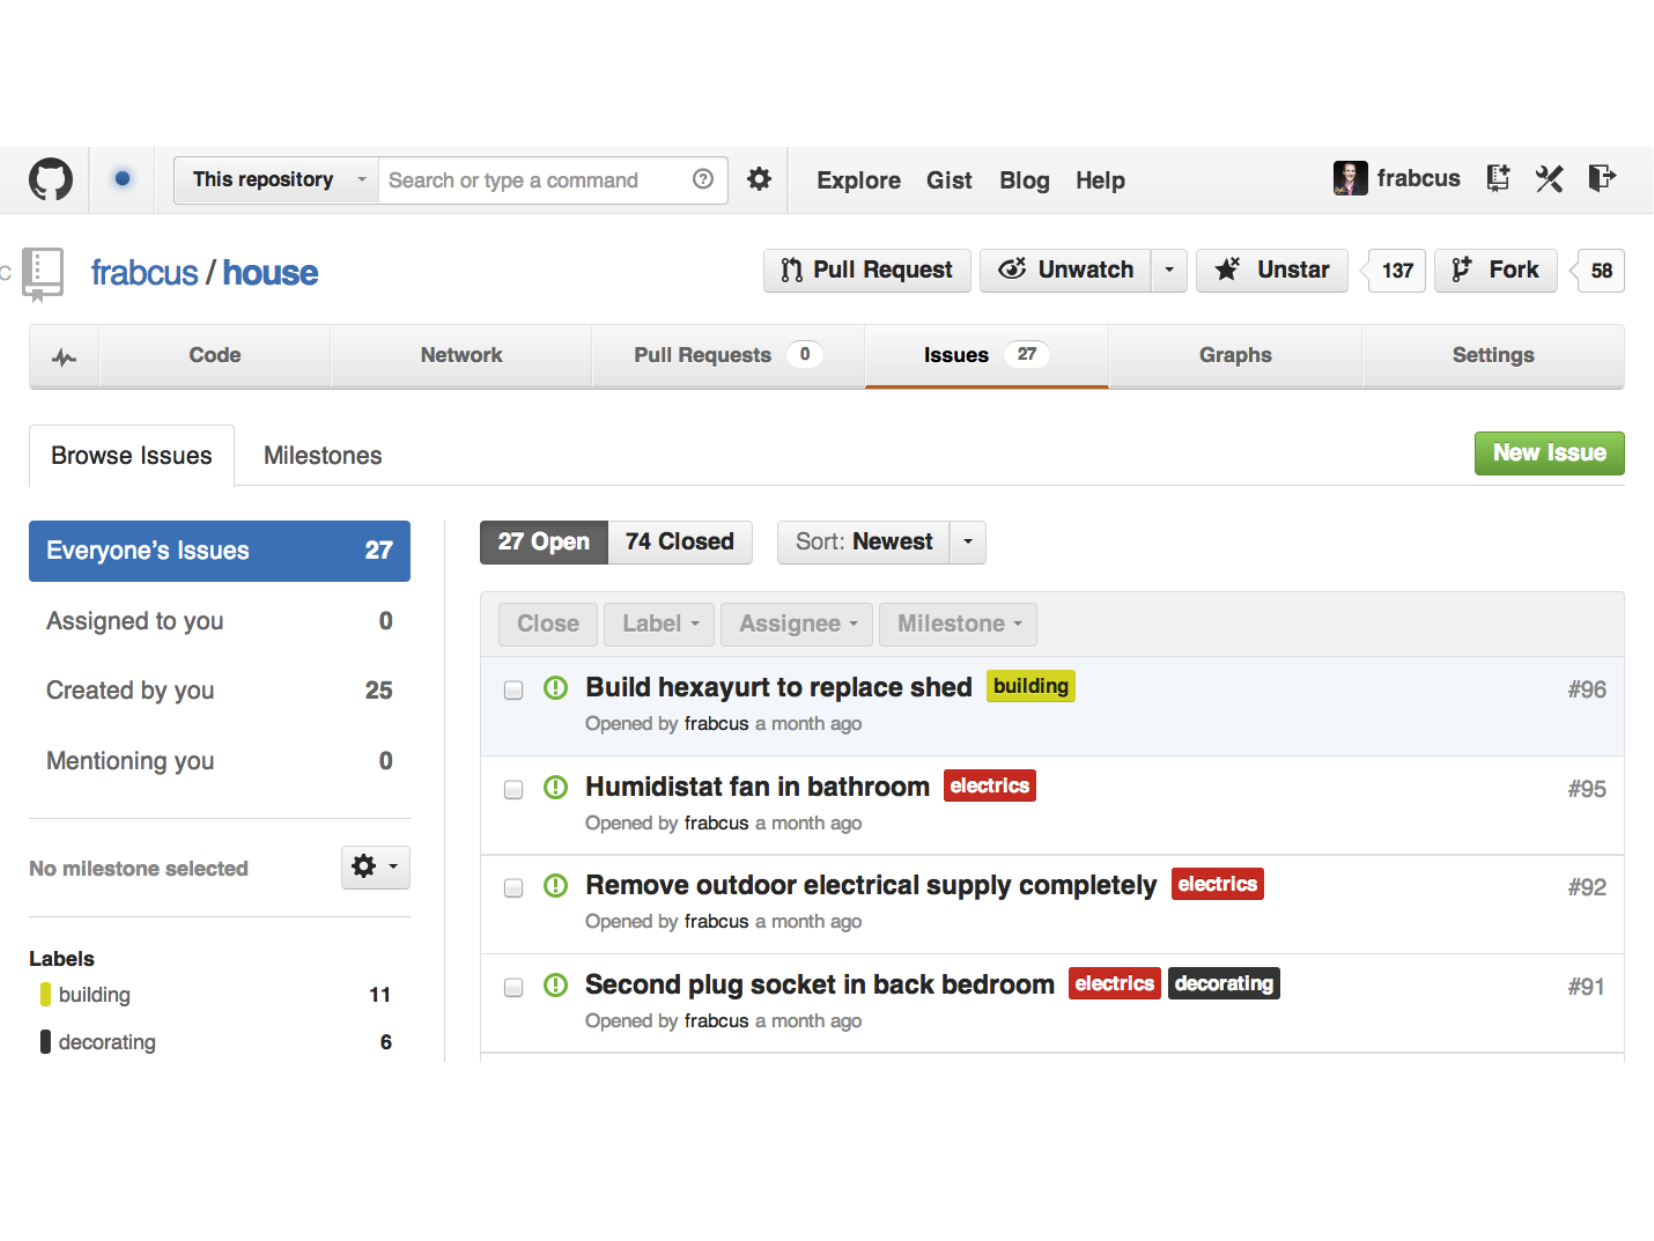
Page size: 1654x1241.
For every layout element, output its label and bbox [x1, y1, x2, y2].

picture [0, 147, 1654, 1062]
